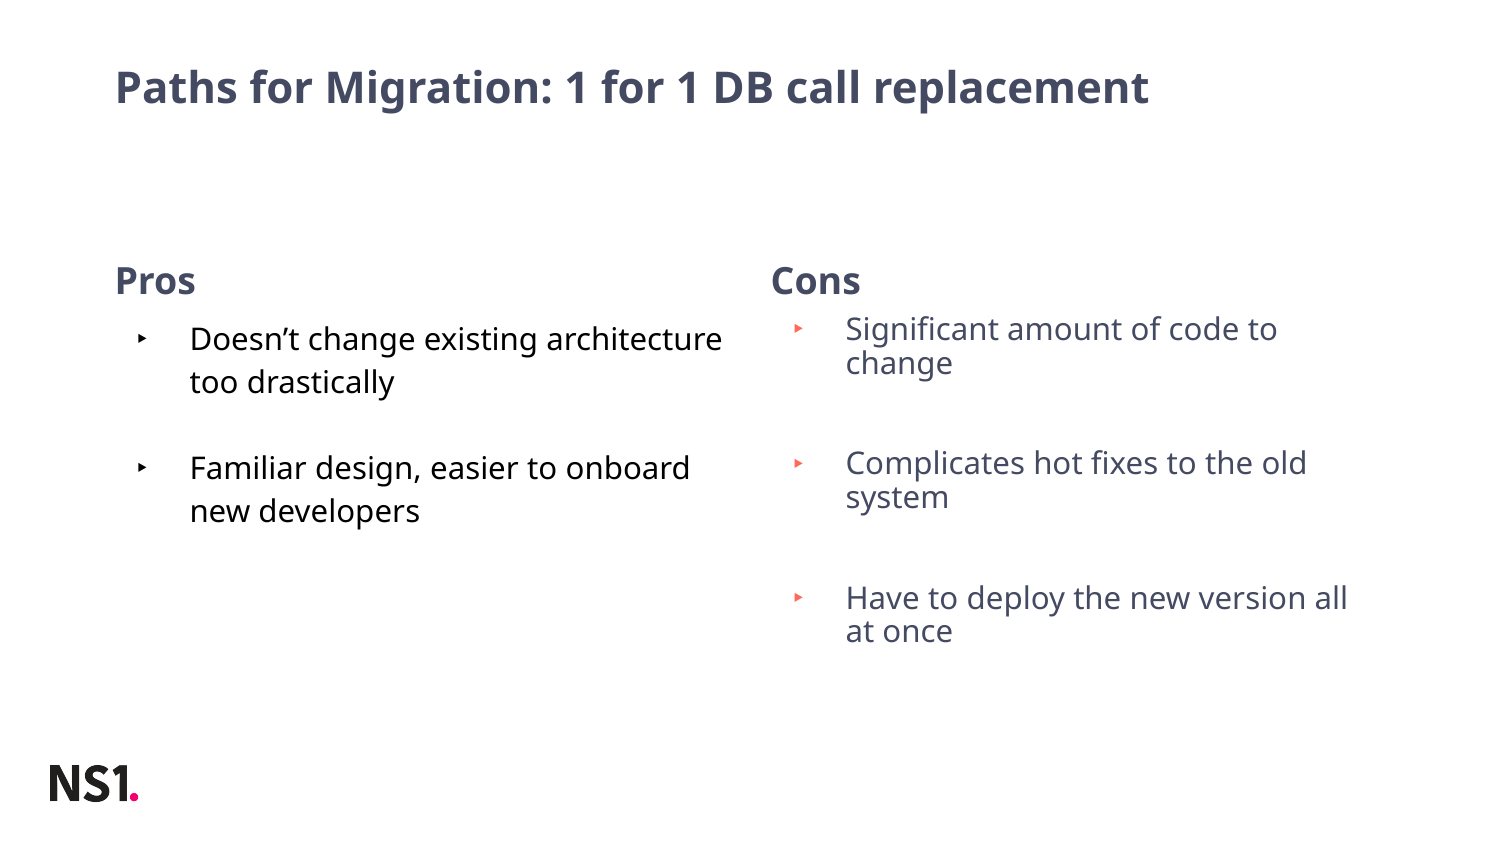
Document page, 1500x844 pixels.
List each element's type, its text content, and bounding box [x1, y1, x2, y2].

list Cons [759, 206, 1398, 308]
list Significant amount of code to change Complicates hot fixes to the old system Have to deploy the new version all at once [759, 308, 1398, 739]
list Pros [103, 206, 738, 308]
picture [46, 761, 140, 805]
list Doesn’t change existing architecture too drastically Familiar design, easier to onboard new developers [103, 308, 738, 739]
title Paths for Migration: 1 for 1 DB call replacement [103, 44, 1398, 186]
